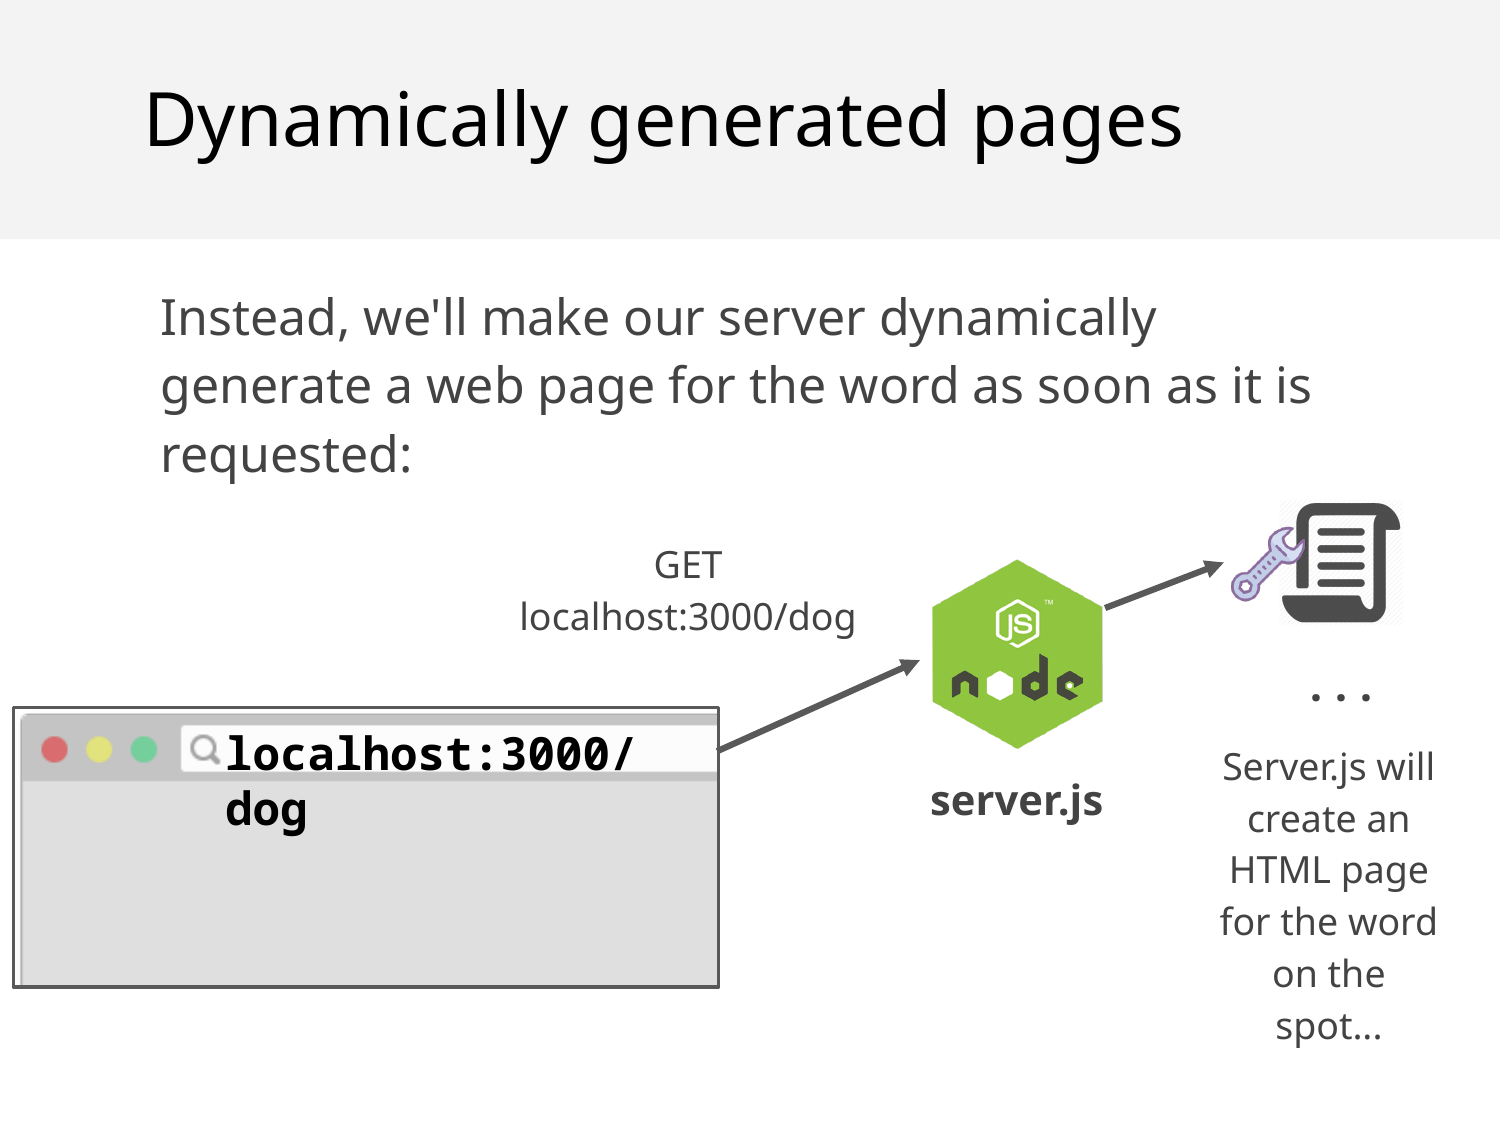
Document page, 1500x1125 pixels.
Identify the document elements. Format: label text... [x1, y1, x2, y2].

text_box Server.js will create an HTML page for the word on the spot... [1201, 721, 1457, 967]
text_box GET localhost:3000/dog [491, 519, 885, 687]
picture [14, 709, 717, 986]
picture [919, 557, 1114, 751]
title Dynamically generated pages [128, 56, 1372, 183]
picture [1224, 499, 1404, 626]
list ... [1186, 637, 1496, 710]
list server.js [862, 751, 1172, 824]
picture [234, 805, 244, 820]
list Instead, we'll make our server dynamically generate a web page for the word as soon as it is requested: [145, 260, 1372, 455]
text_box localhost:3000/dog [210, 709, 717, 794]
